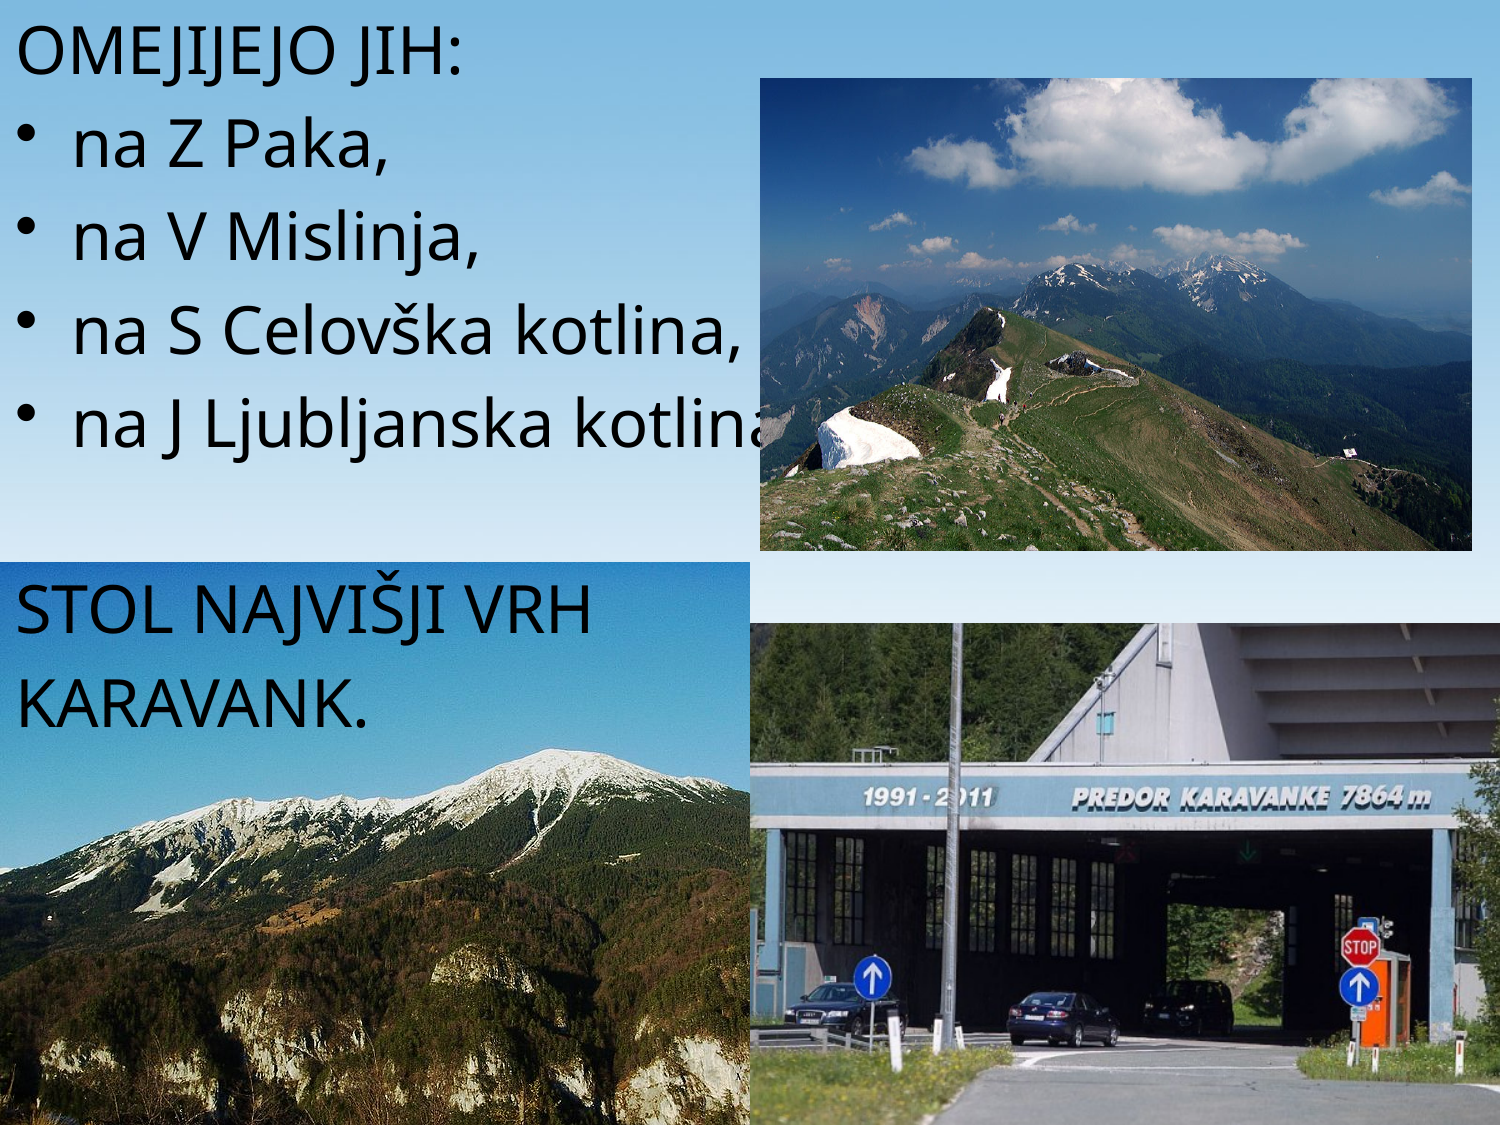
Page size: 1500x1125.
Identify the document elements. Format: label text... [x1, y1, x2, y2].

picture [0, 0, 1500, 1125]
list OMEJIJEJO JIH: na Z Paka, na V Mislinja, na S Celovška kotlina, na J Ljubljanska kotlina. STOL NAJVIŠJI VRH KARAVANK. [0, 0, 1425, 1005]
